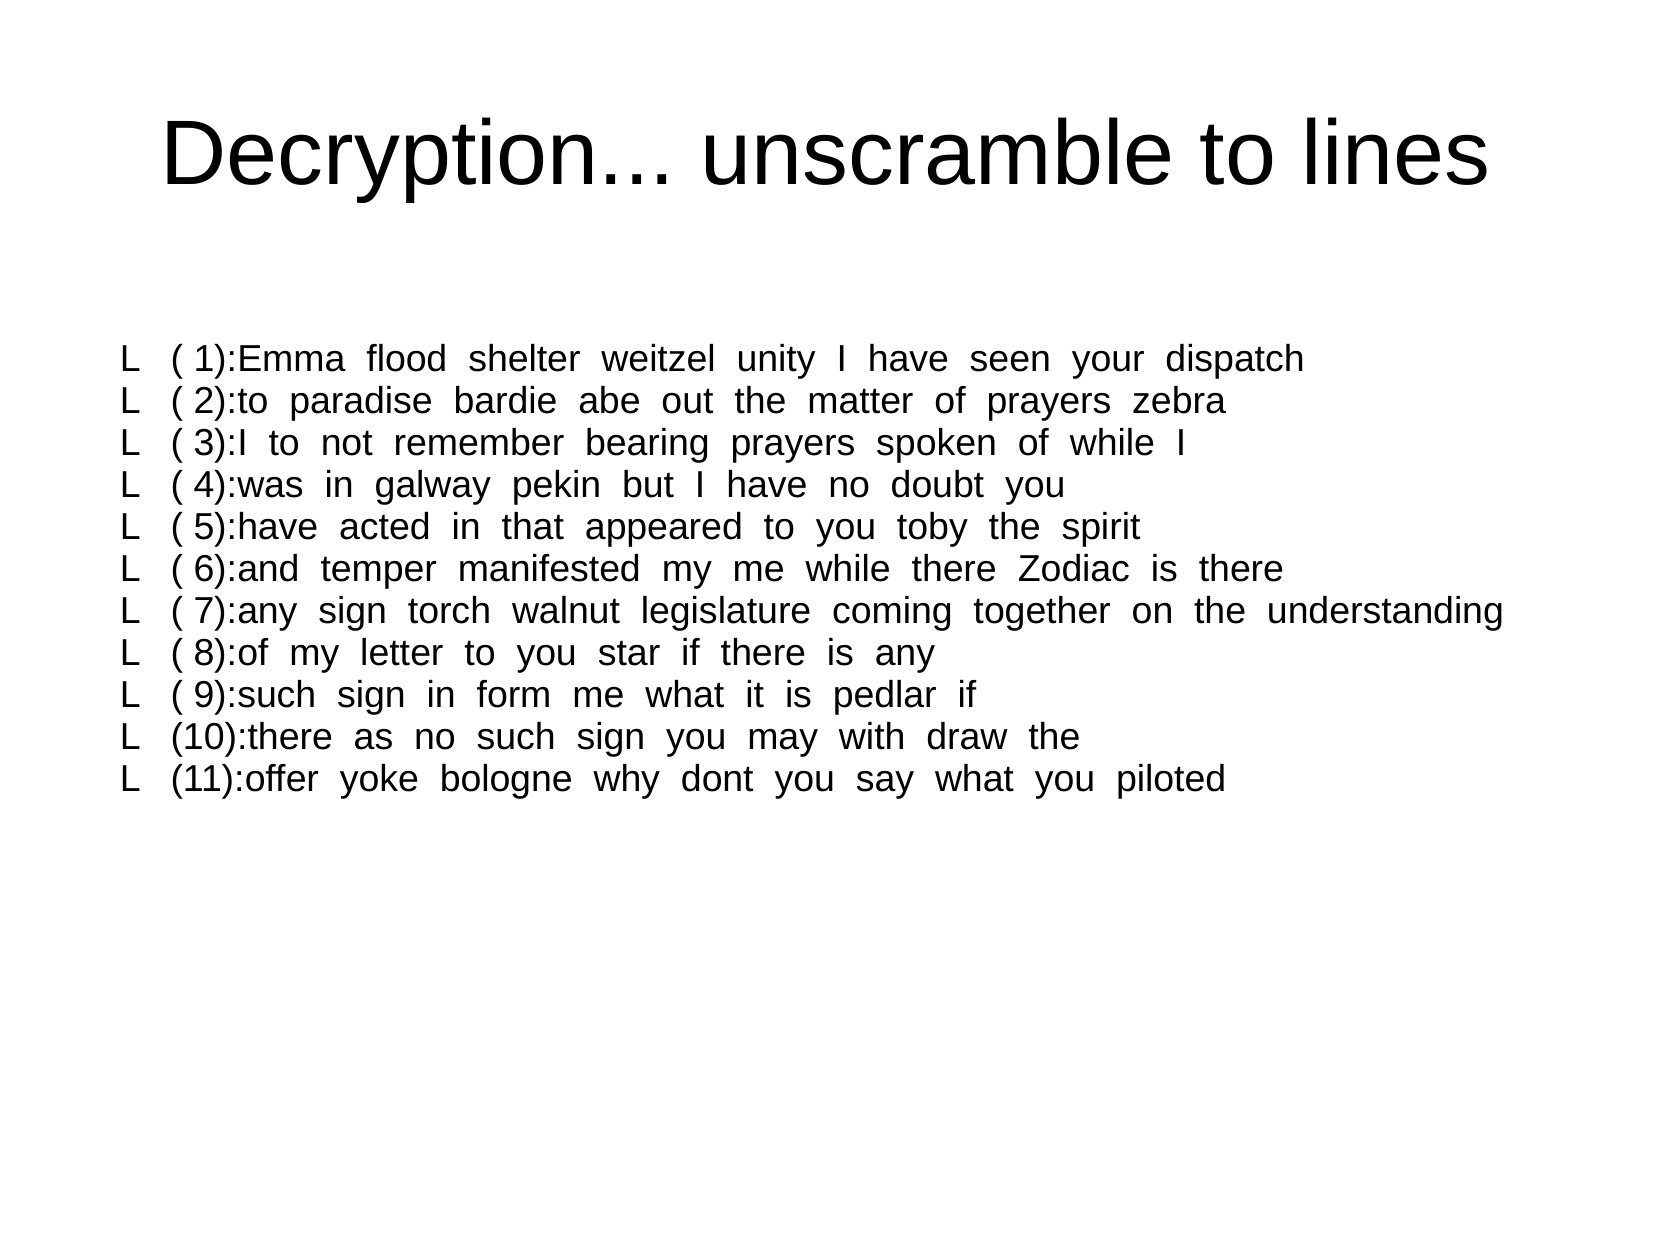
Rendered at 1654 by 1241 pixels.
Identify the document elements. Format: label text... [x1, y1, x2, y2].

list [82, 290, 782, 526]
title Decryption... unscramble to lines [82, 49, 1571, 257]
text_box L ( 1):Emma flood shelter weitzel unity I have seen your dispatch L ( 2):to paradise bardie abe out the matter of prayers zebra L ( 3):I to not remember bearing prayers spoken of while I L ( 4):was in galway pekin but I have no doubt you L ( 5):have acted in that appeared to you toby the spirit L ( 6):and temper manifested my me while there Zodiac is there L ( 7):any sign torch walnut legislature coming together on the understanding L ( 8):of my letter to you star if there is any L ( 9):such sign in form me what it is pedlar if L (10):there as no such sign you may with draw the L (11):offer yoke bologne why dont you say what you piloted [105, 330, 1636, 891]
